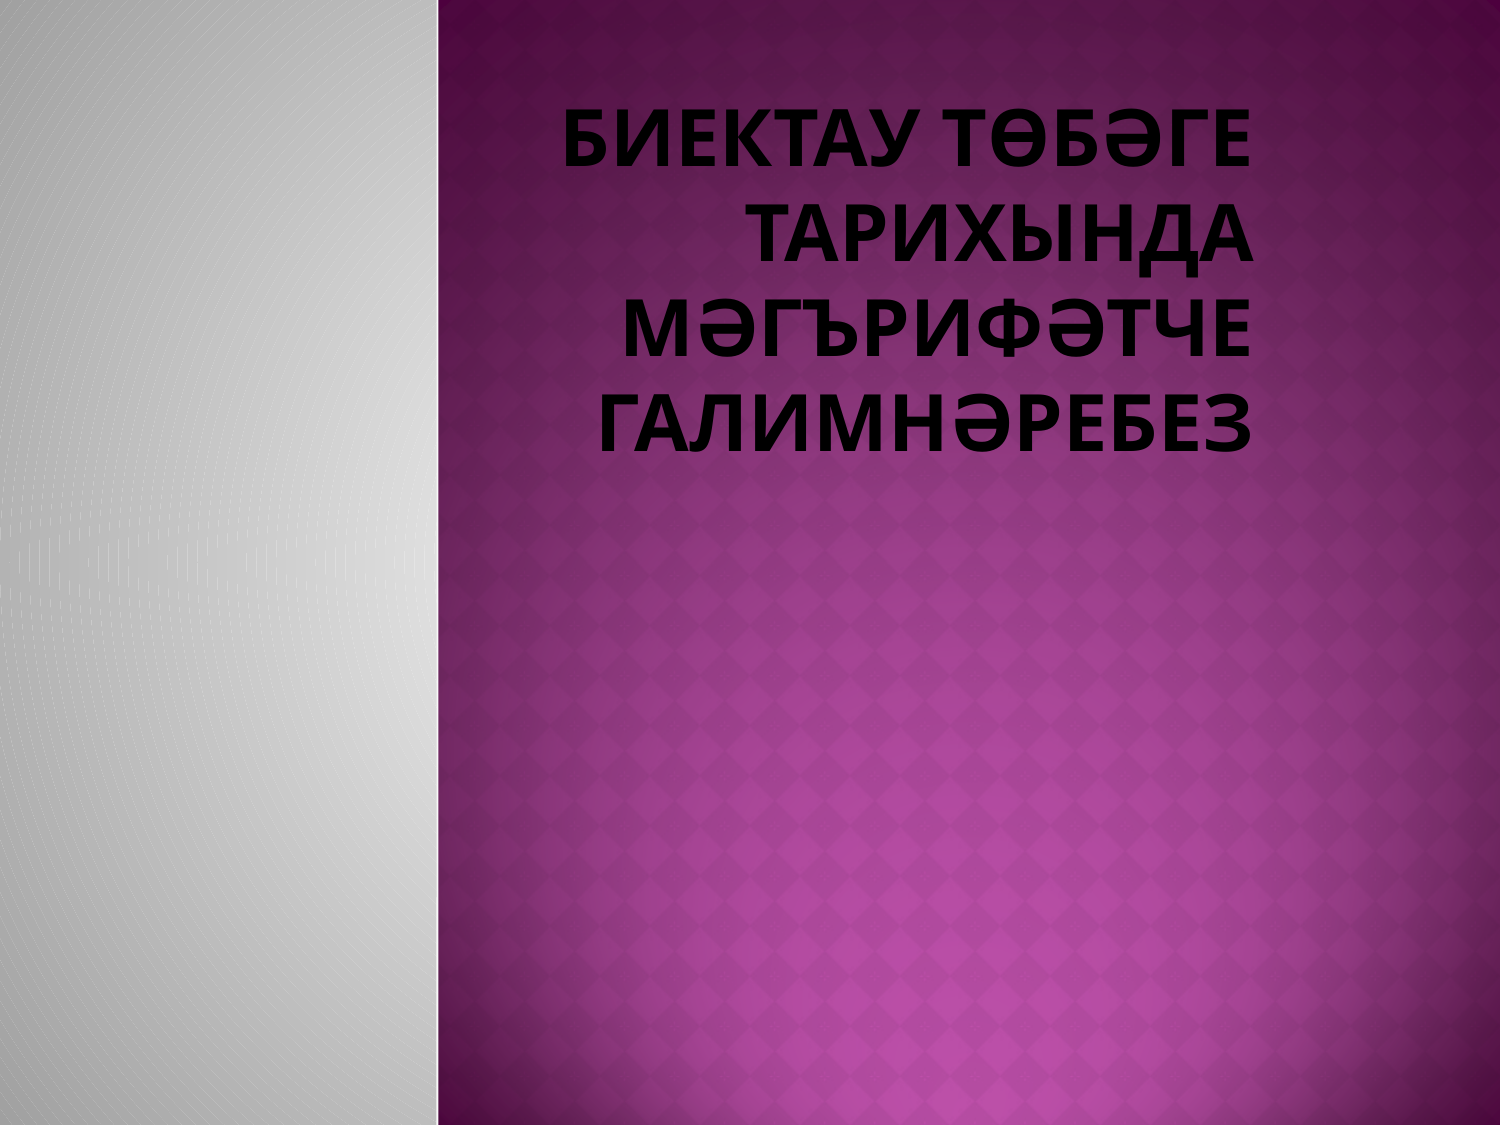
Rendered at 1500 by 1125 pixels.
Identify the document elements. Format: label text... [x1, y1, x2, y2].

title Биектау төбәге тарихында мәгърифәтче галимнәребез [552, 87, 1390, 559]
